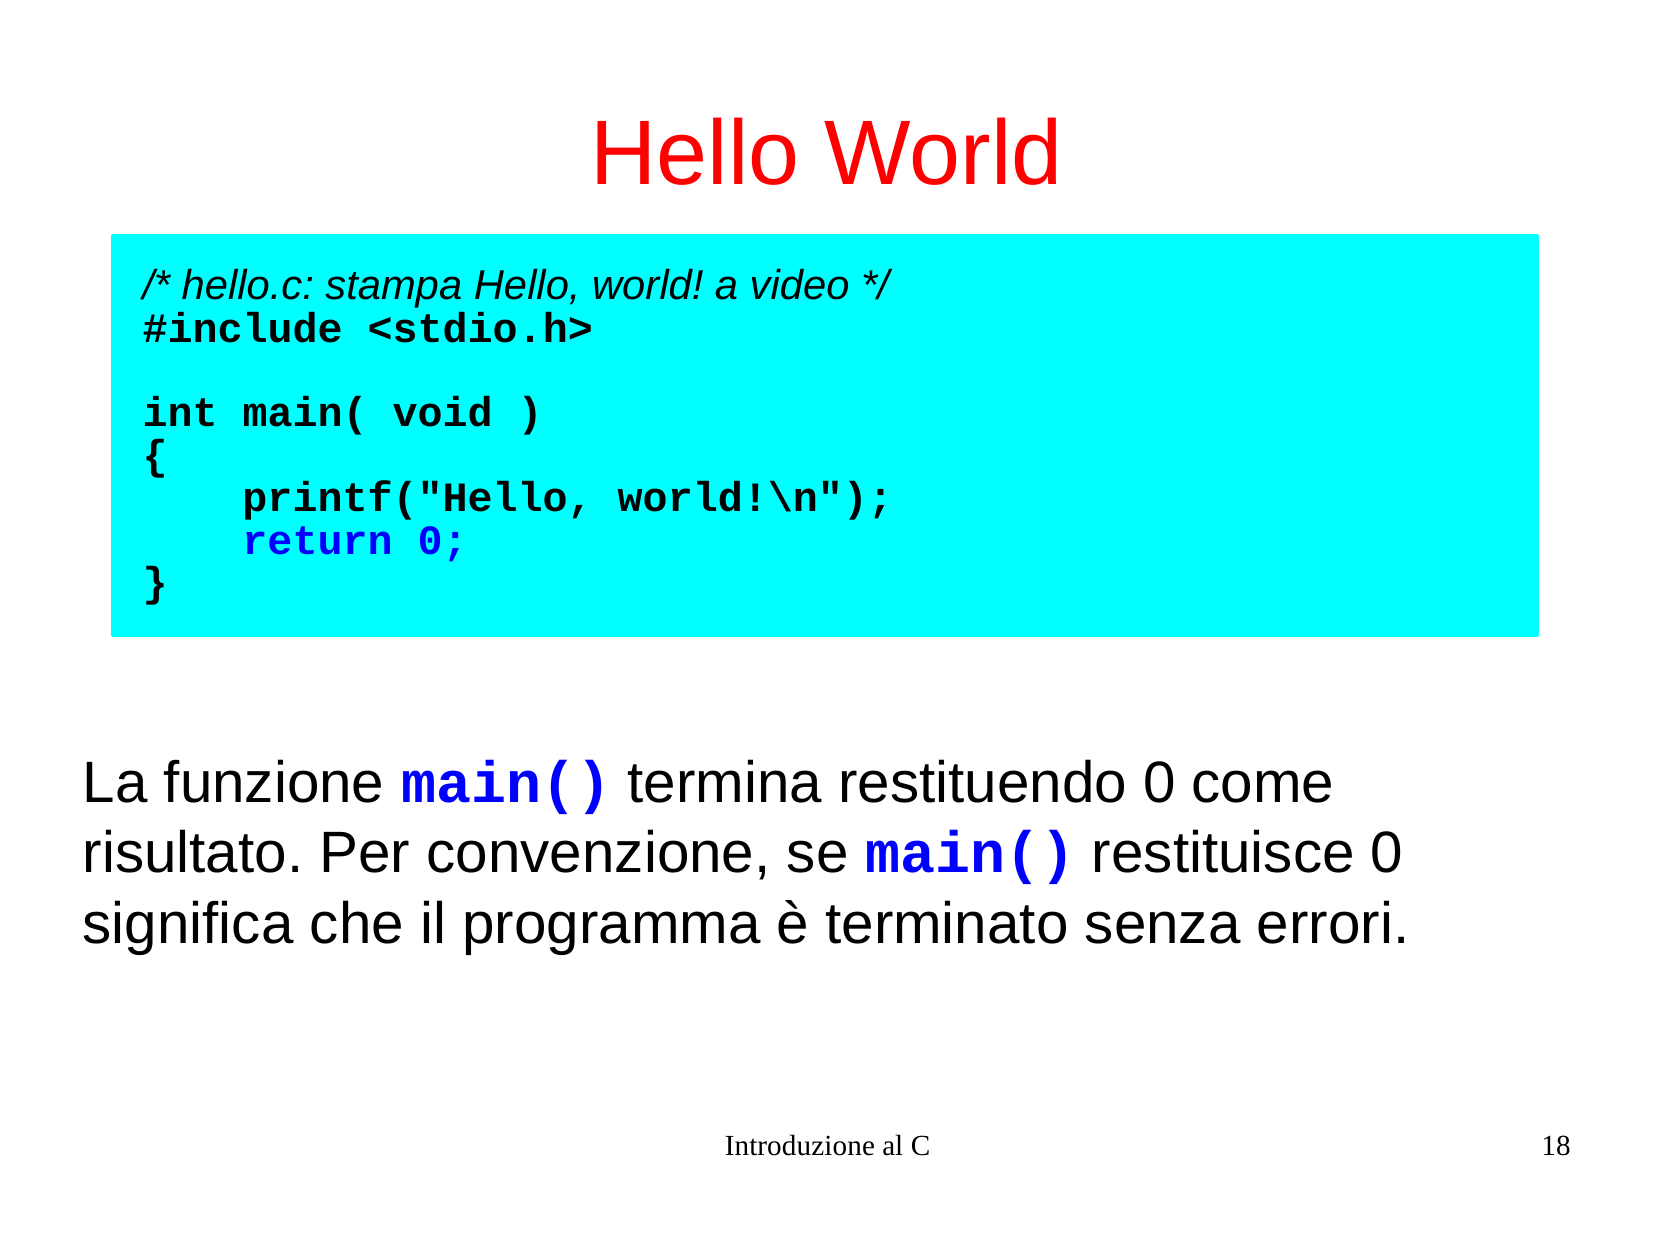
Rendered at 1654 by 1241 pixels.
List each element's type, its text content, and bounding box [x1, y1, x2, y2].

title Hello World [82, 49, 1571, 257]
list La funzione main() termina restituendo 0 come risultato. Per convenzione, se main() restituisce 0 significa che il programma è terminato senza errori. [82, 750, 1571, 1088]
text_box /* hello.c: stampa Hello, world! a video */ #include <stdio.h> int main( void ) { printf("Hello, world!\n"); return 0; } [112, 235, 1538, 636]
